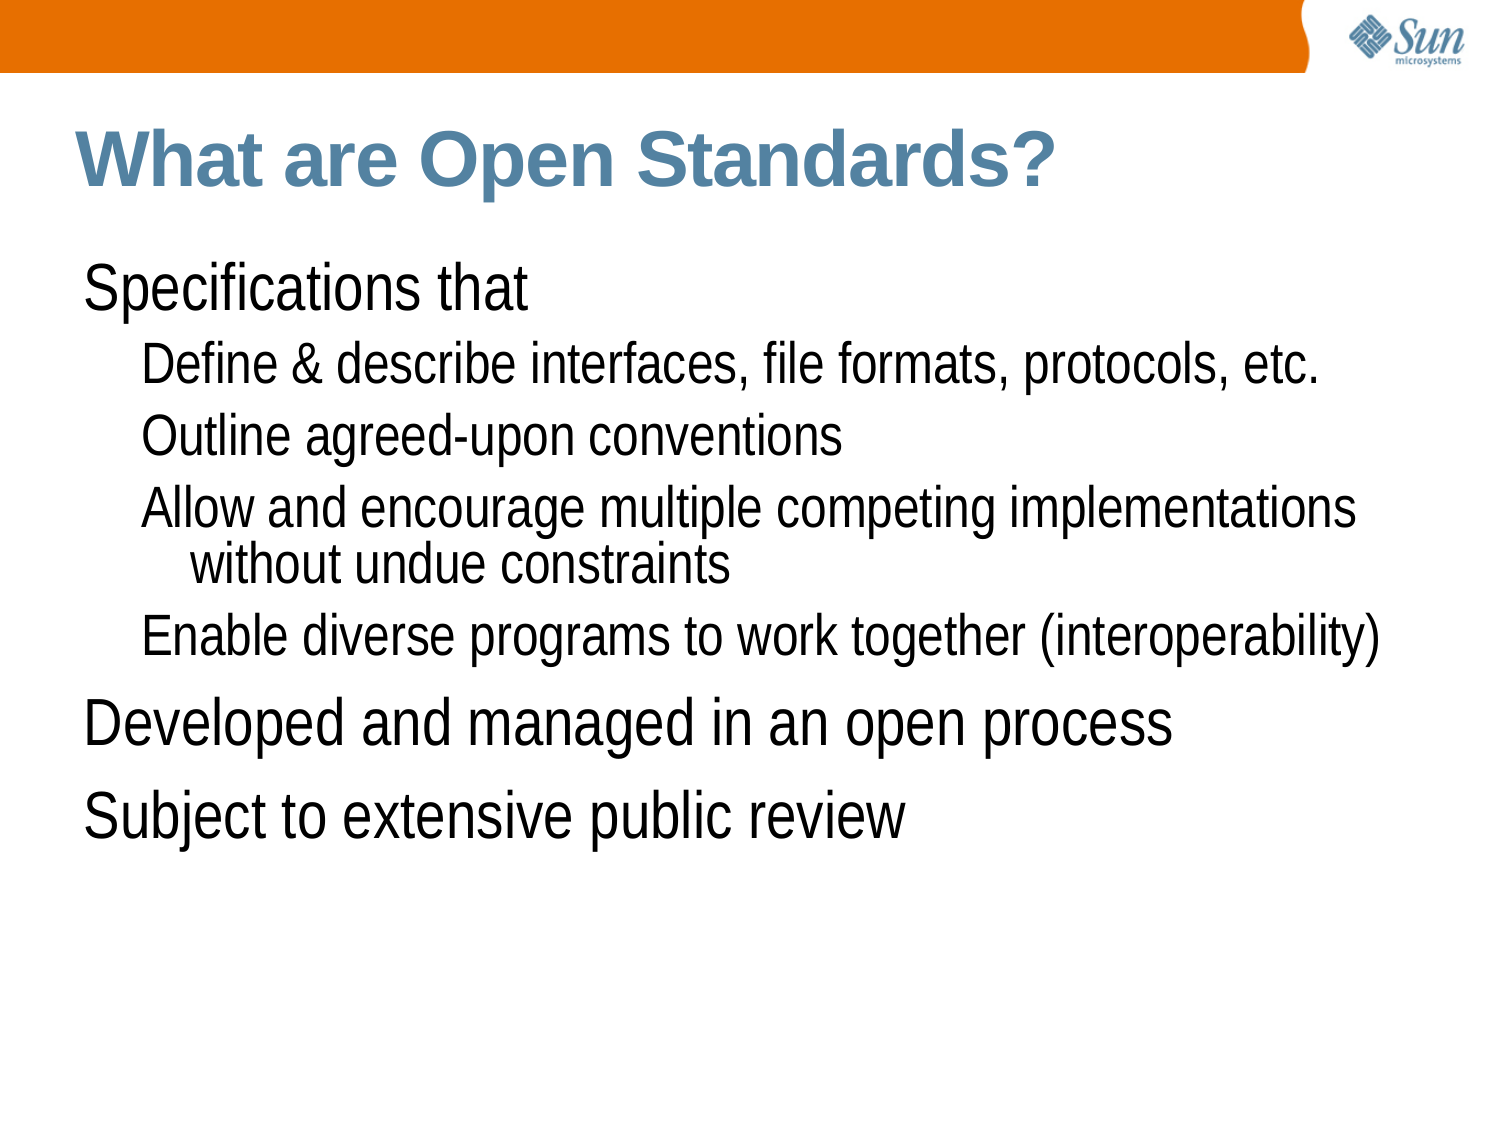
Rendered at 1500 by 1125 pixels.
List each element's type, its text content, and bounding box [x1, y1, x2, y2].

list Specifications that Define & describe interfaces, file formats, protocols, etc. Outline agreed-upon conventions Allow and encourage multiple competing implementations without undue constraints Enable diverse programs to work together (interoperability) Developed and managed in an open process Subject to extensive public review [64, 258, 1401, 1062]
picture [0, 0, 1500, 73]
title What are Open Standards? [75, 123, 1437, 227]
